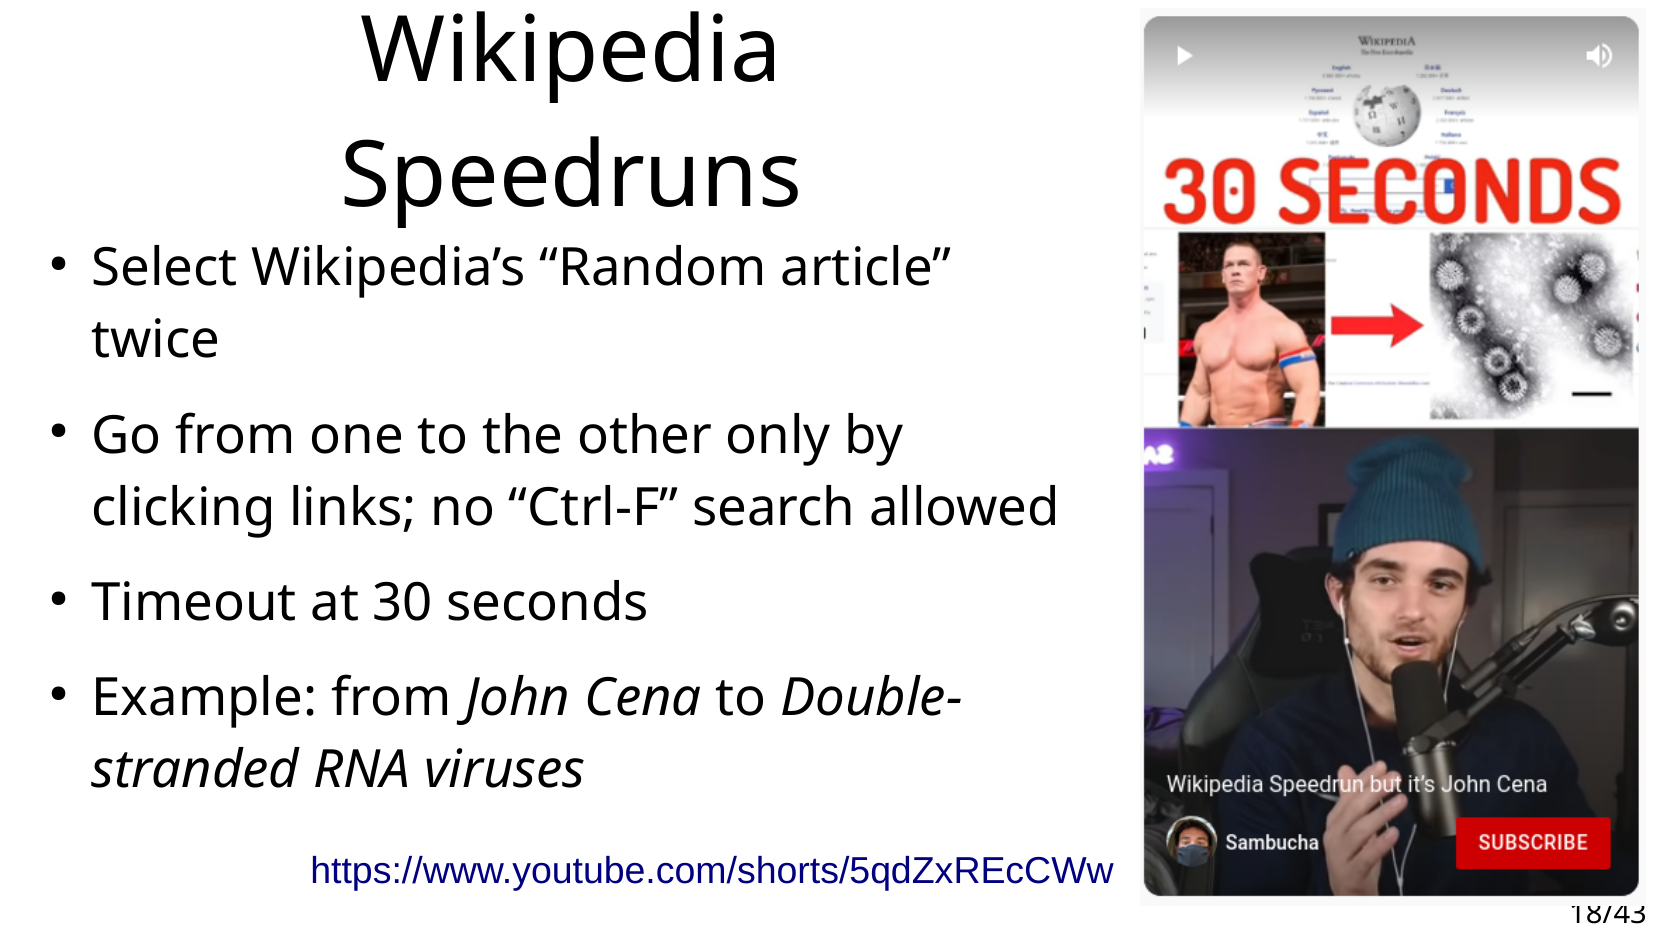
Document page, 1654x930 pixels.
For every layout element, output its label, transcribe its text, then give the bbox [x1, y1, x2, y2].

list Select Wikipedia’s “Random article” twice Go from one to the other only by clicking links; no “Ctrl-F” search allowed Timeout at 30 seconds Example: from John Cena to Double-stranded RNA viruses [35, 229, 1066, 859]
text_box https://www.youtube.com/shorts/5qdZxREcCWw [295, 842, 1130, 900]
title Wikipedia Speedruns [118, 19, 1026, 198]
picture [1140, 8, 1646, 906]
